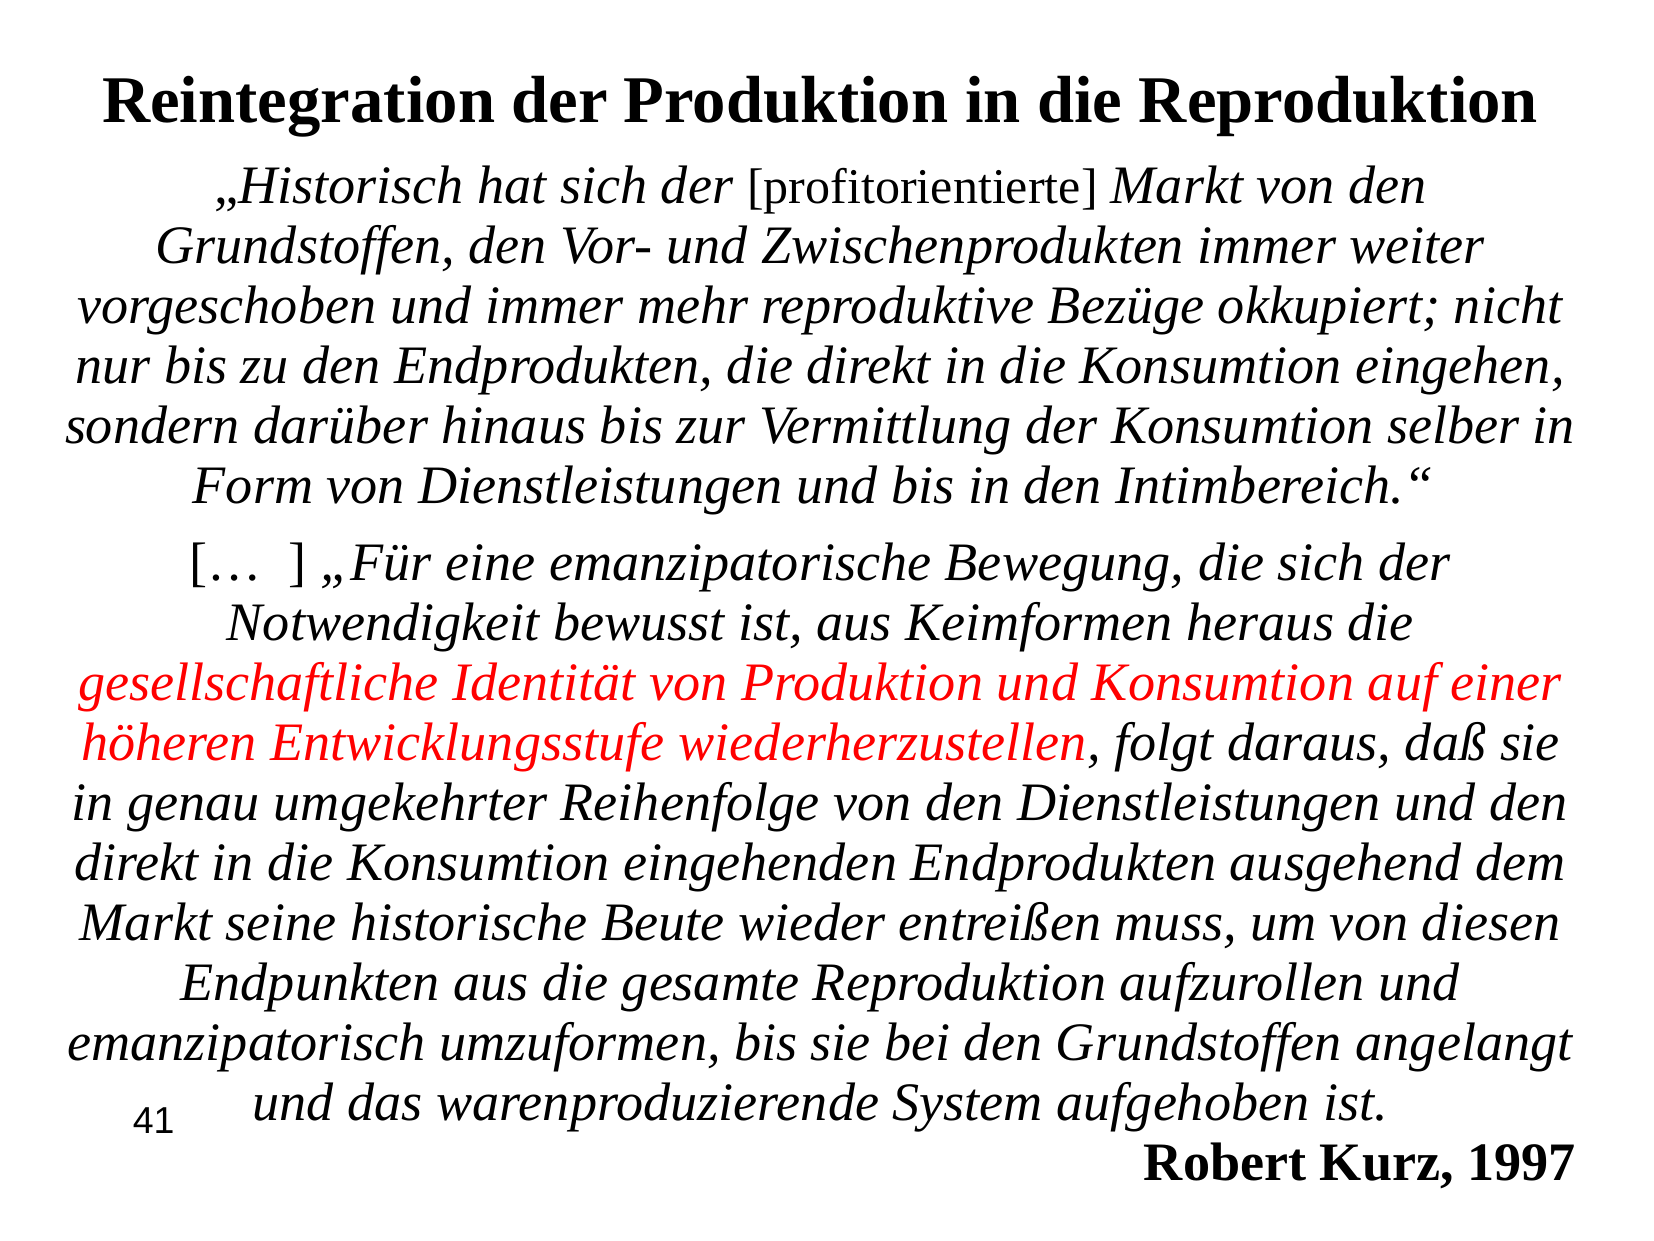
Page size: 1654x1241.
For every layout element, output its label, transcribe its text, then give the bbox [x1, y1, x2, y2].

text_box <Foliennummer> [118, 1092, 431, 1150]
text_box Reintegration der Produktion in die Reproduktion „Historisch hat sich der [profitorientierte] Markt von den Grundstoffen, den Vor- und Zwischenprodukten immer weiter vorgeschoben und immer mehr reproduktive Bezüge okkupiert; nicht nur bis zu den Endprodukten, die direkt in die Konsumtion eingehen, sondern darüber hinaus bis zur Vermittlung der Konsumtion selber in Form von Dienstleistungen und bis in den Intimbereich.“ [… ] „Für eine emanzipatorische Bewegung, die sich der Notwendigkeit bewusst ist, aus Keimformen heraus die gesellschaftliche Identität von Produktion und Konsumtion auf einer höheren Entwicklungsstufe wiederherzustellen, folgt daraus, daß sie in genau umgekehrter Reihenfolge von den Dienstleistungen und den direkt in die Konsumtion eingehenden Endprodukten ausgehend dem Markt seine historische Beute wieder entreißen muss, um von diesen Endpunkten aus die gesamte Reproduktion aufzurollen und emanzipatorisch umzuformen, bis sie bei den Grundstoffen angelangt und das warenproduzierende System aufgehoben ist. Robert Kurz, 1997 [50, 55, 1604, 1205]
